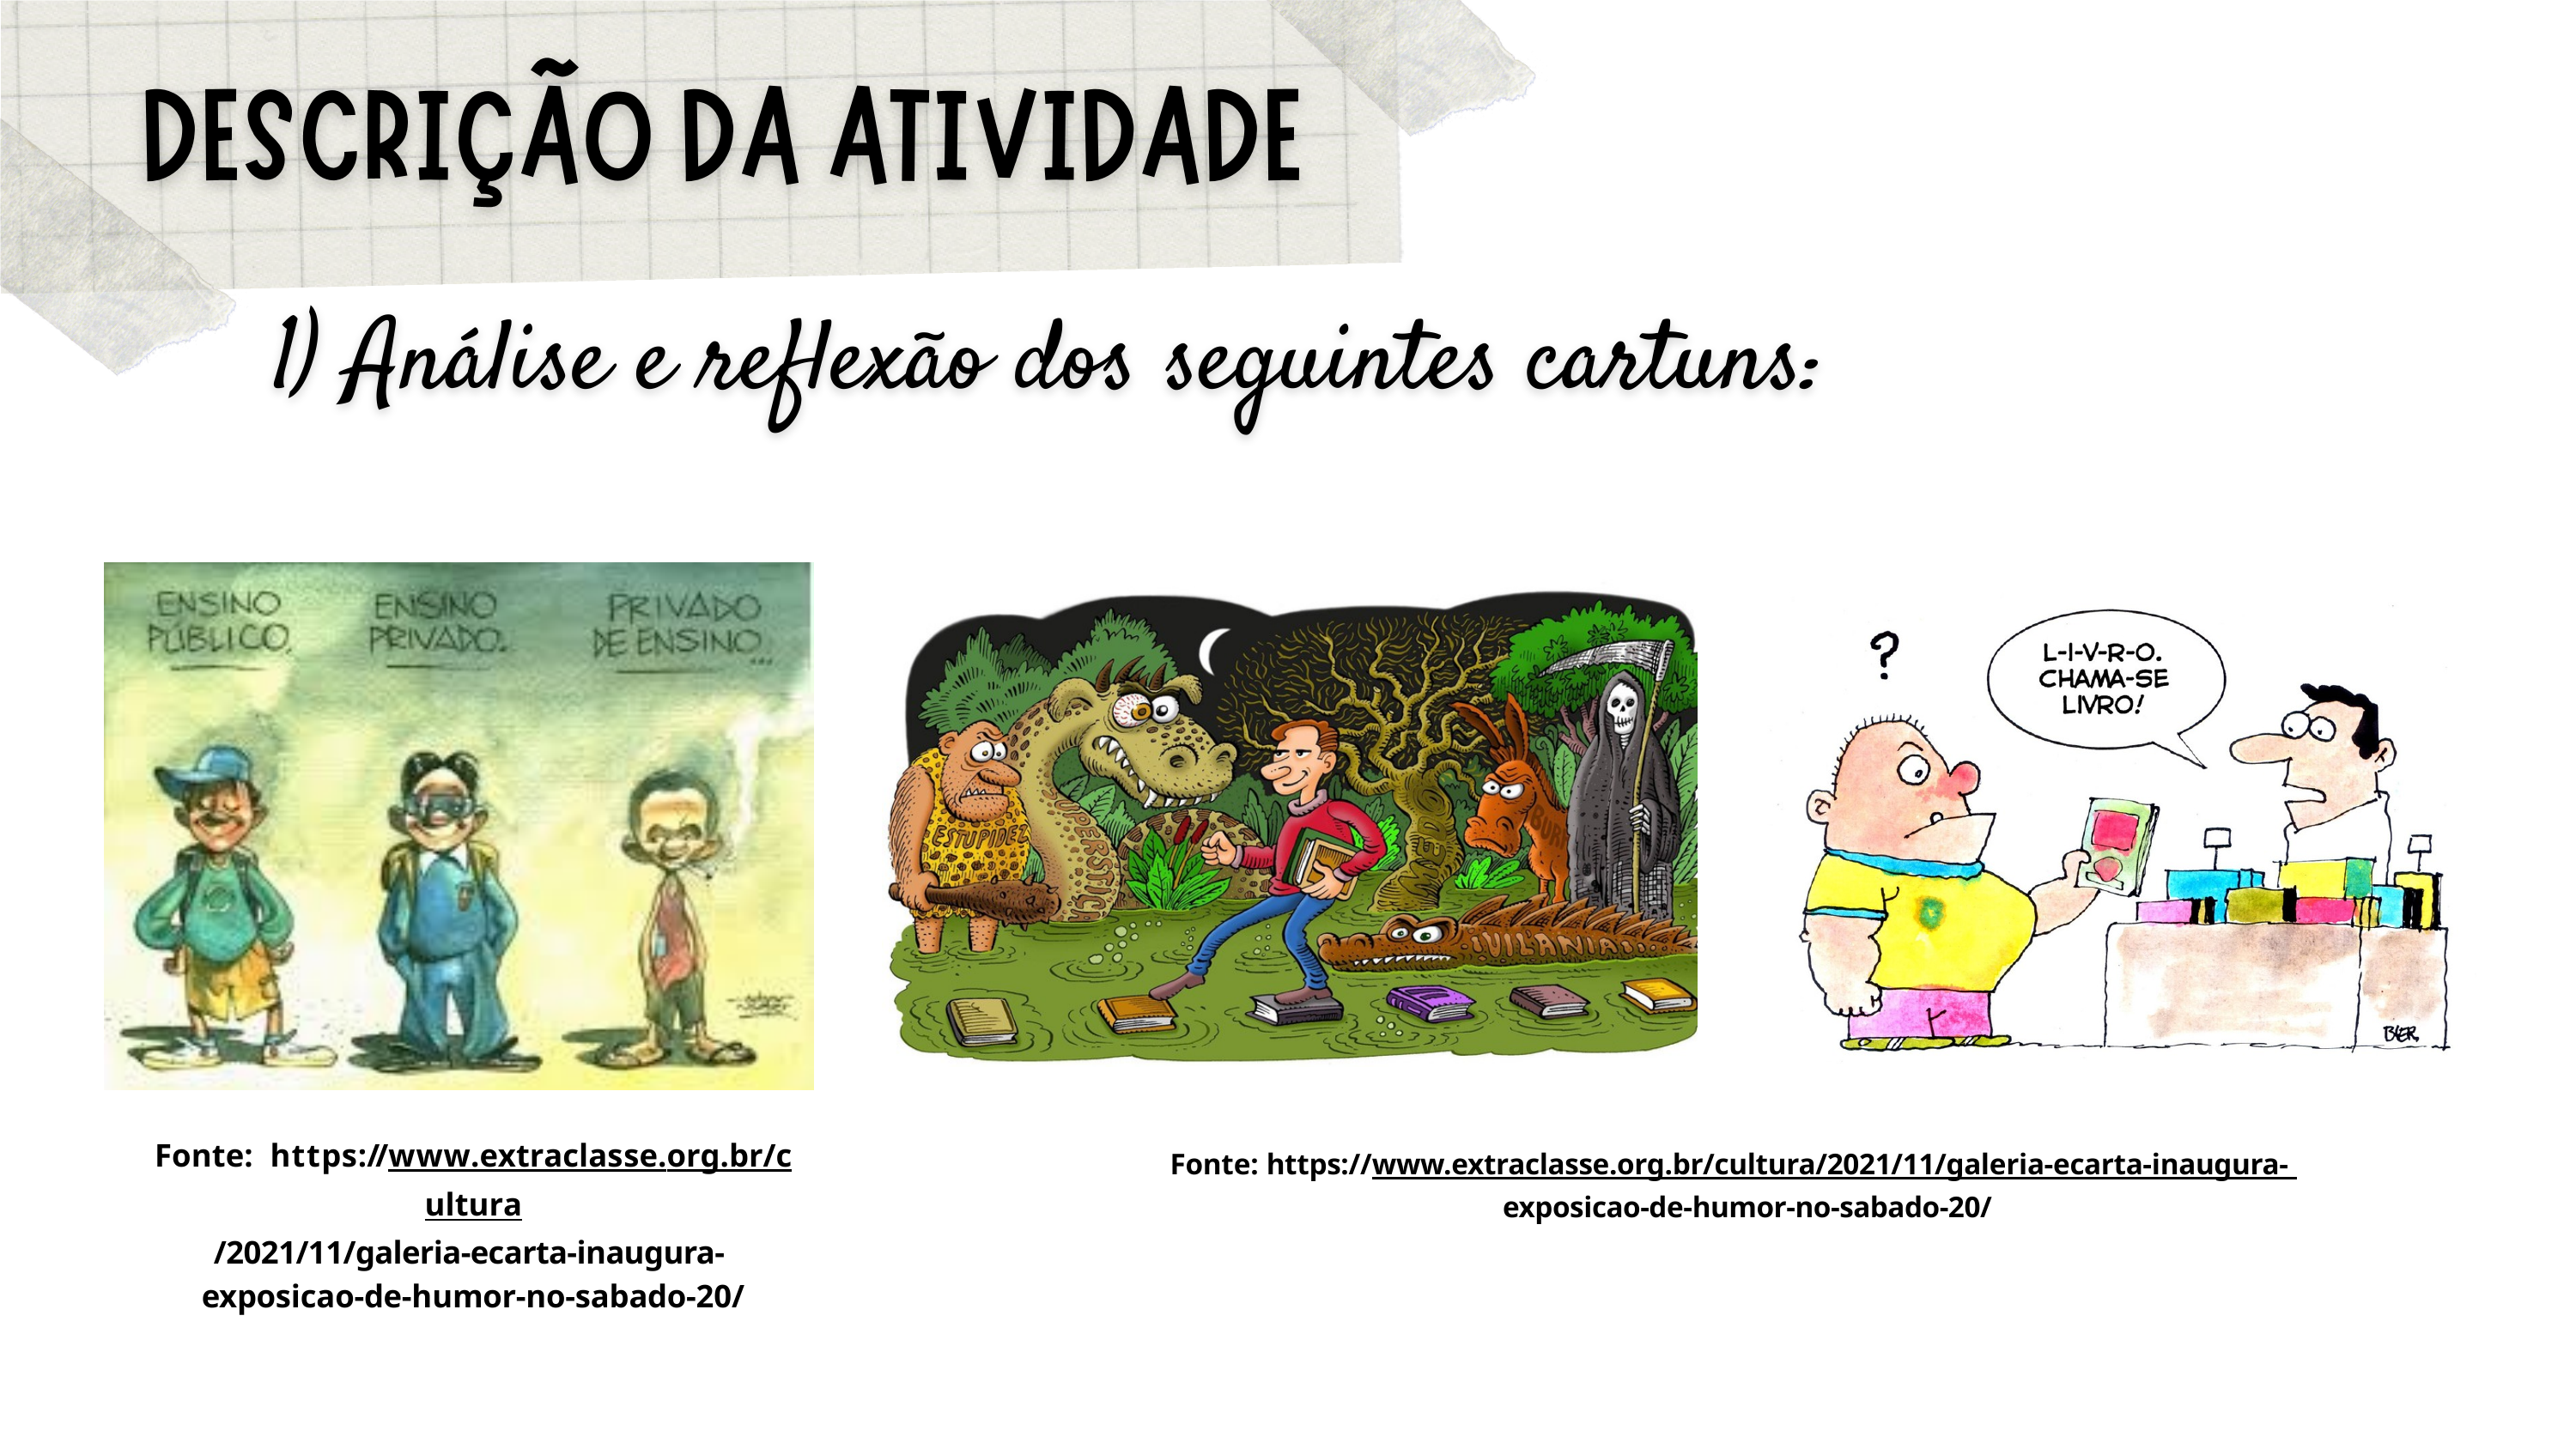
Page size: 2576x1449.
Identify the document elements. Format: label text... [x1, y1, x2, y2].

text_box Fonte: https://www.extraclasse.org.br/cultura /2021/11/galeria-ecarta-inaugura- exposicao-de-humor-no-sabado-20/ [147, 1127, 799, 1314]
picture [104, 562, 814, 1090]
text_box Fonte: https://www.extraclasse.org.br/cultura/2021/11/galeria-ecarta-inaugura- exposicao-de-humor-no-sabado-20/ [1168, 1139, 2356, 1224]
picture [882, 579, 1698, 1067]
picture [1767, 592, 2479, 1064]
picture [0, 0, 1868, 458]
